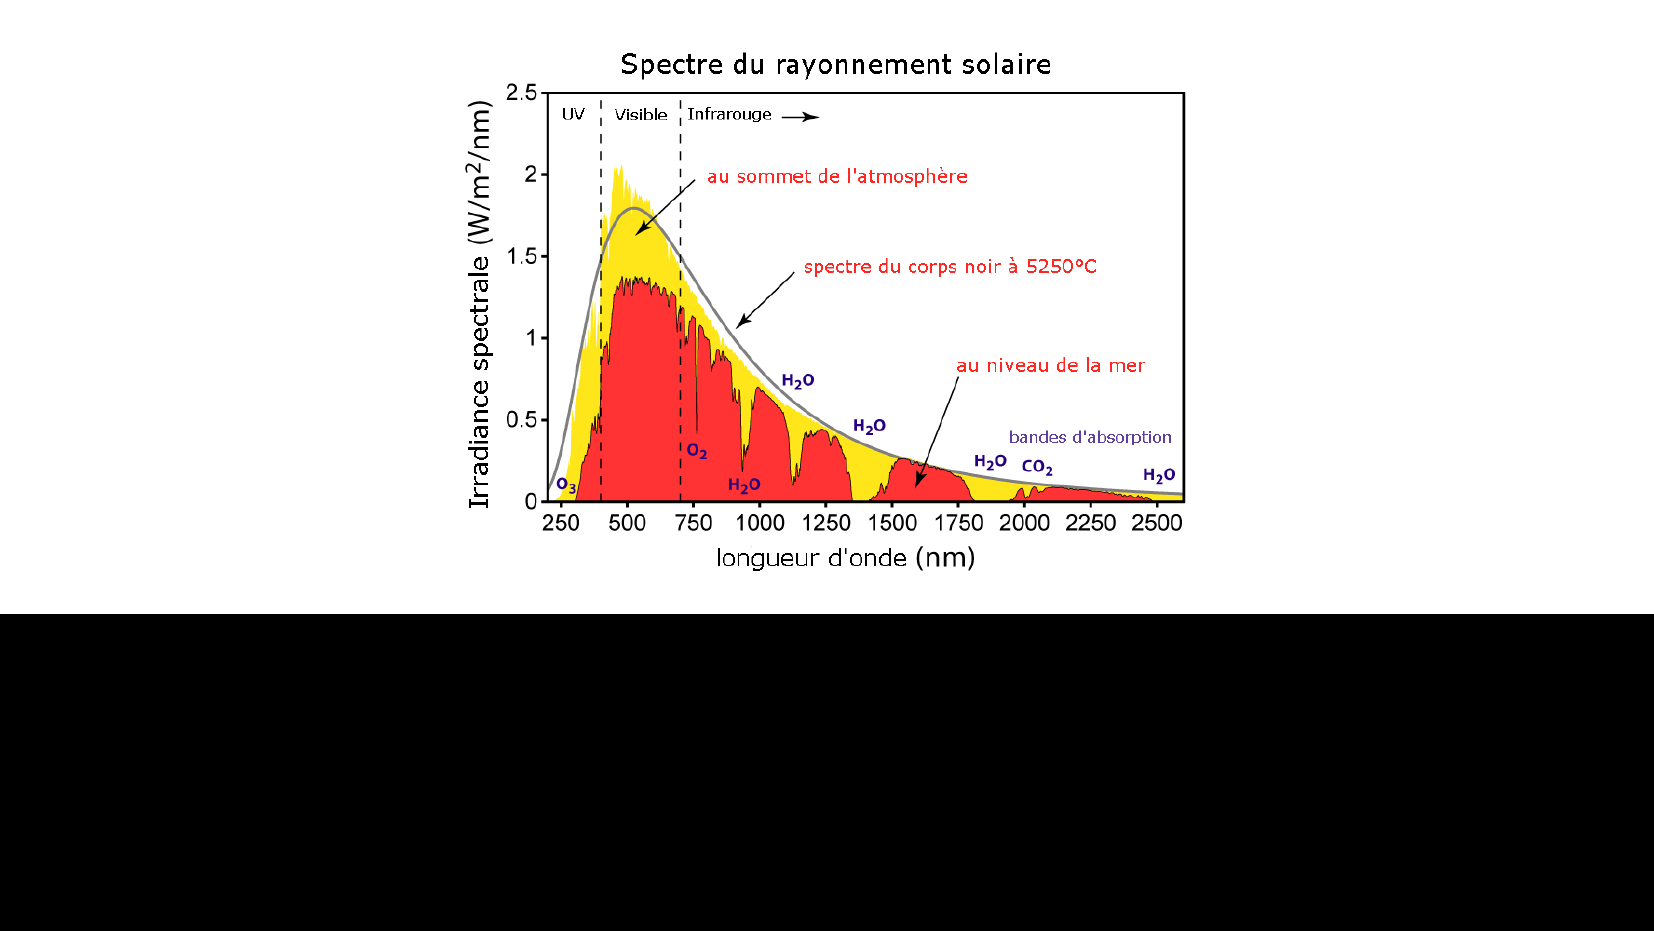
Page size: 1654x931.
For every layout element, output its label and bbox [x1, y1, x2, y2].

text_box [0, 614, 1654, 931]
picture [454, 25, 1199, 579]
